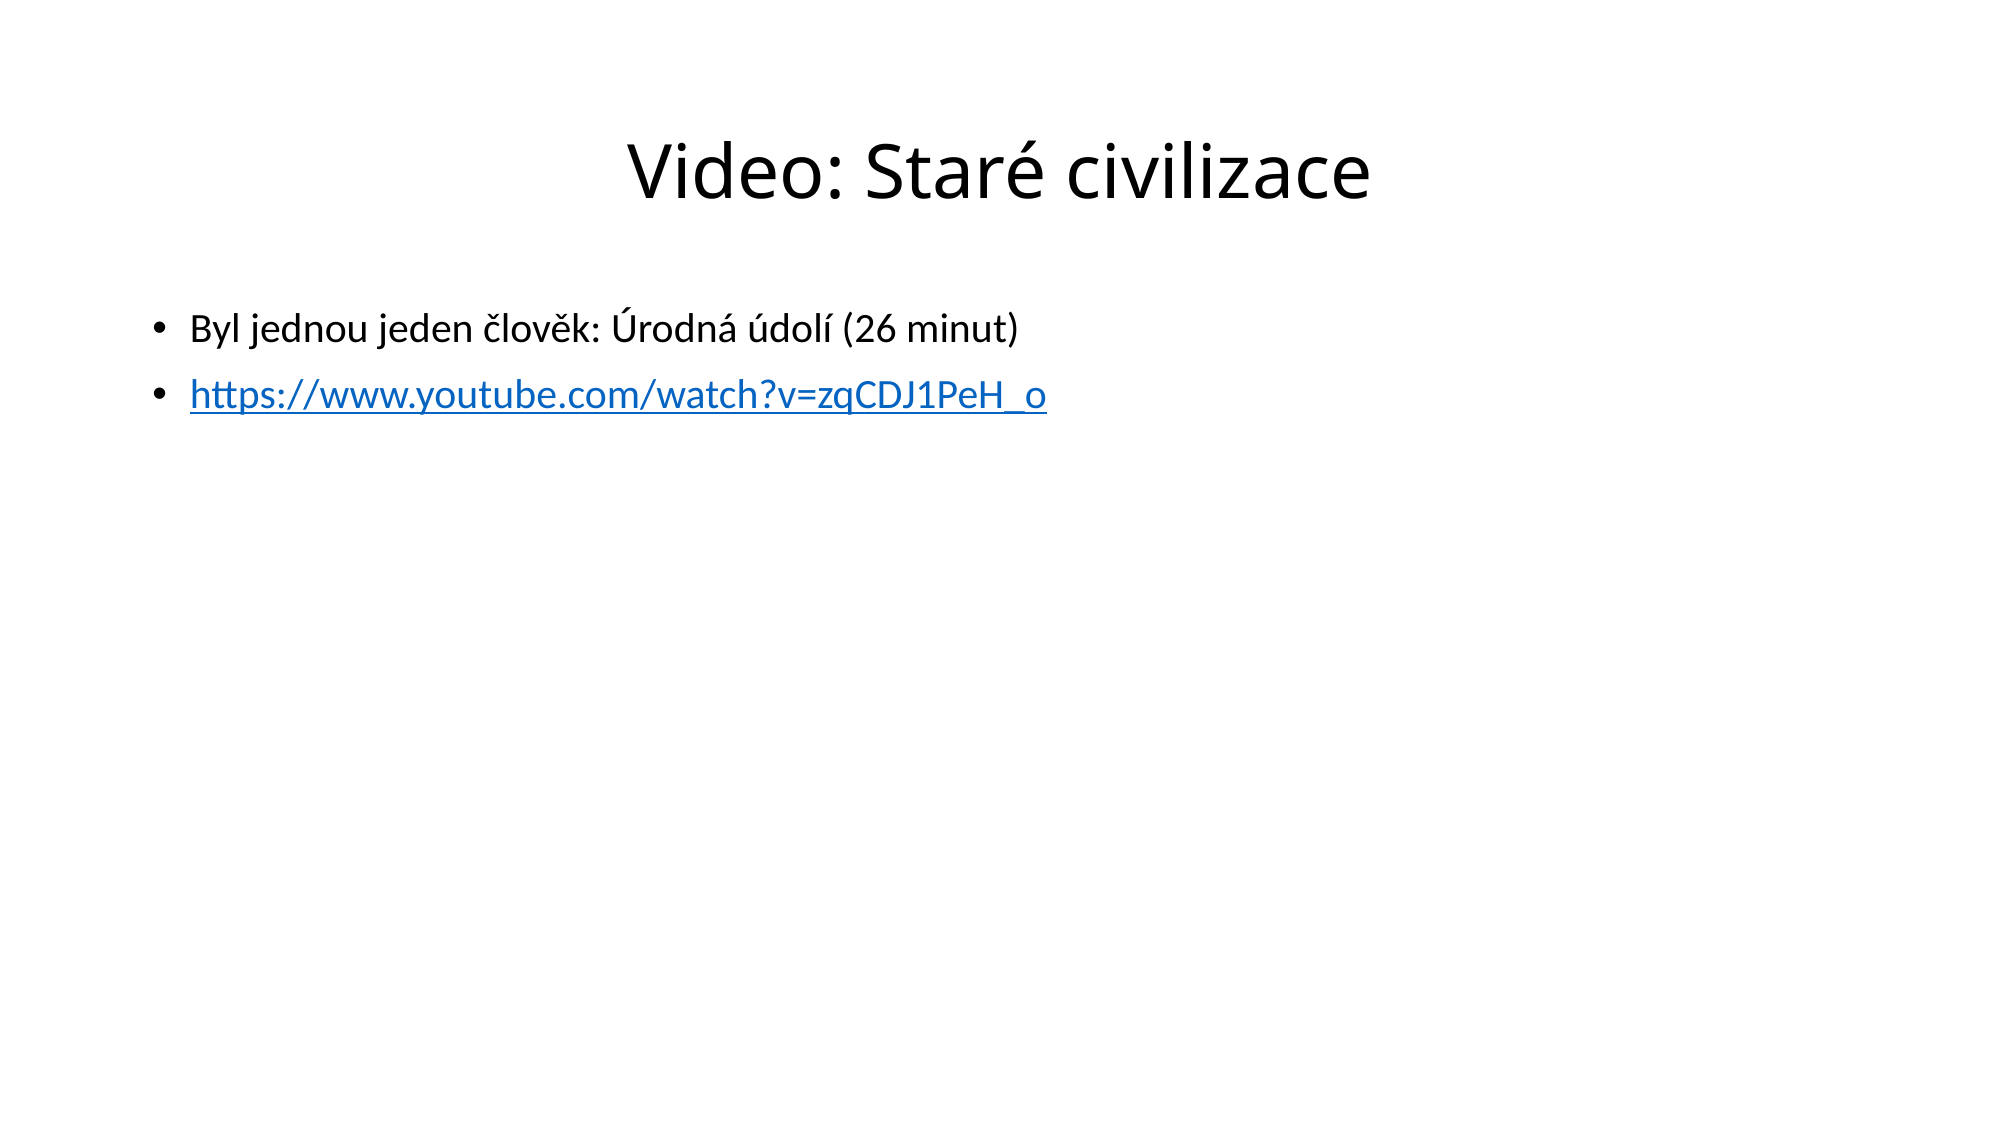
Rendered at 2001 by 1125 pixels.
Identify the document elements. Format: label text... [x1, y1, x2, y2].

title Video: Staré civilizace [137, 59, 1863, 278]
list Byl jednou jeden člověk: Úrodná údolí (26 minut) https://www.youtube.com/watch?v=zqCDJ1PeH_o [137, 299, 1863, 1014]
